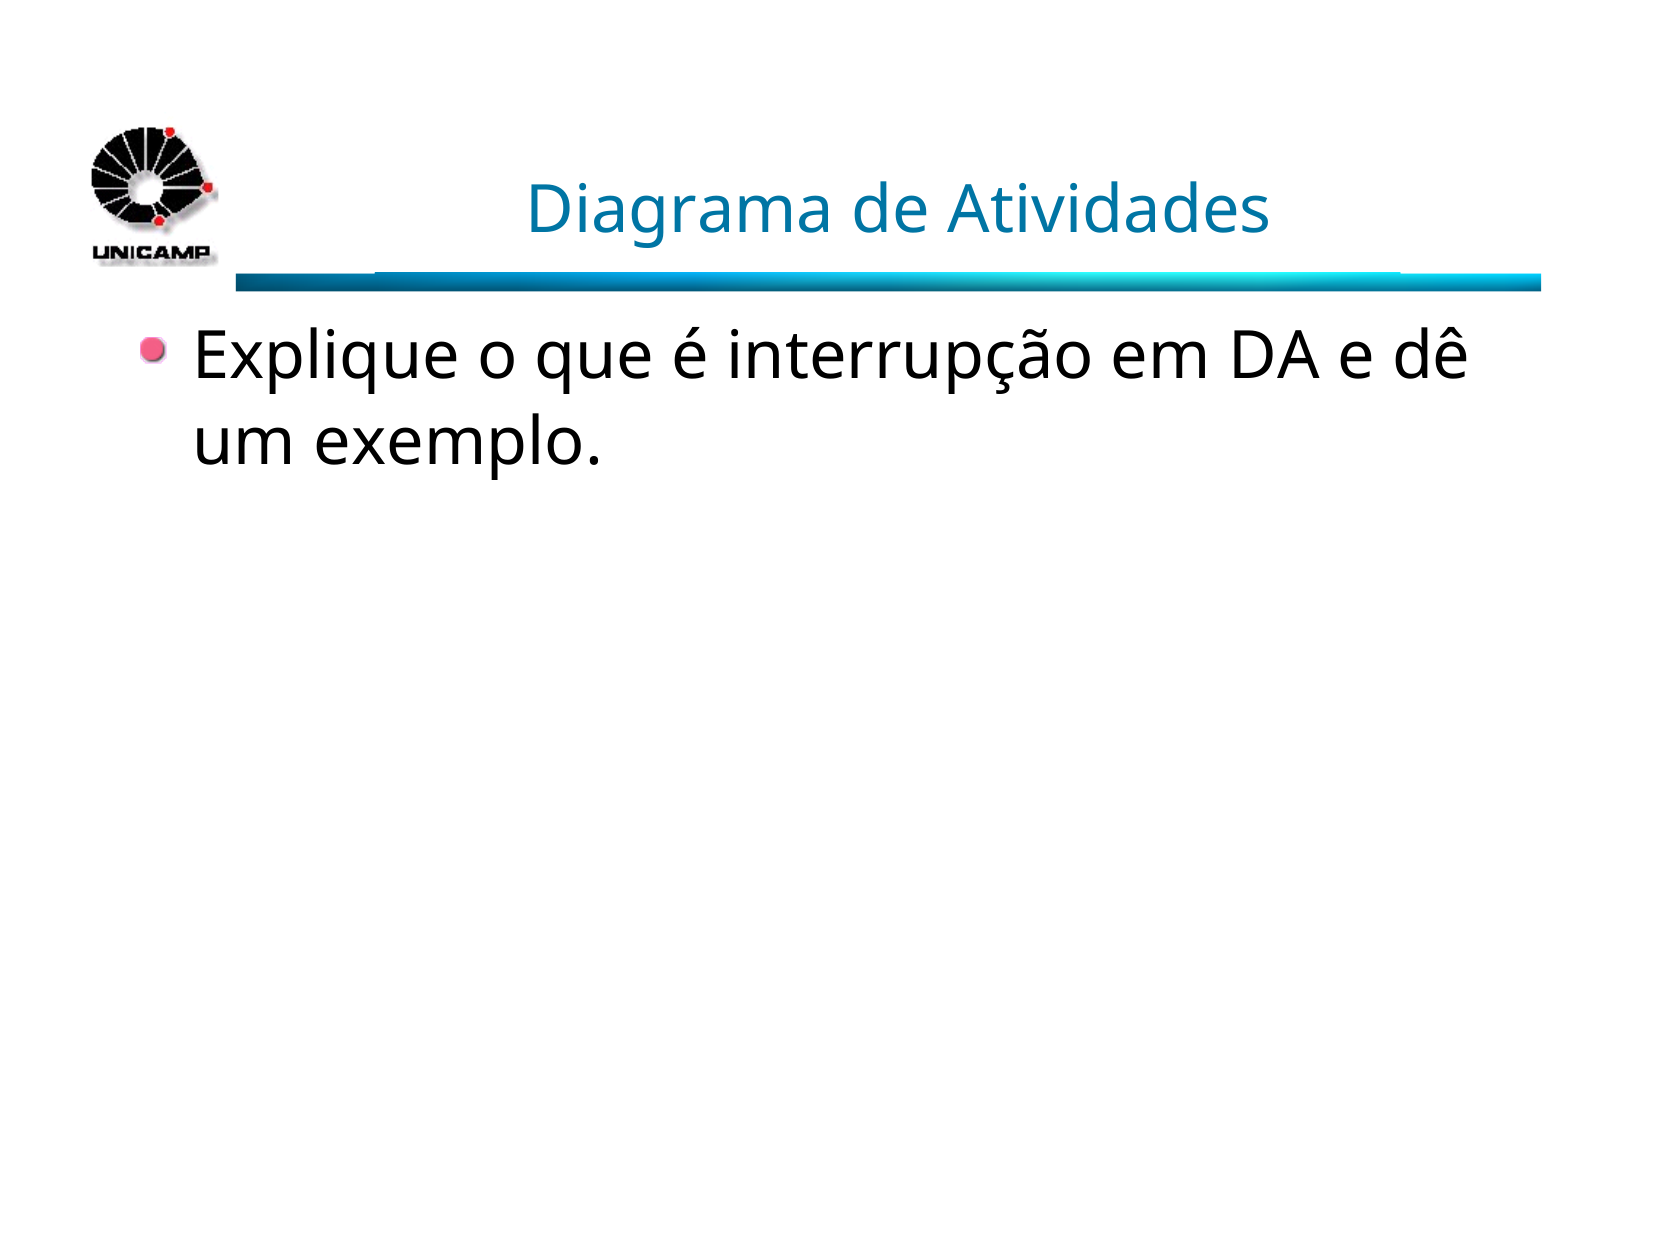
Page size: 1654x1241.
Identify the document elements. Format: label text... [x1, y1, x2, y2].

title Diagrama de Atividades [264, 42, 1534, 250]
picture [125, 272, 1654, 295]
list Explique o que é interrupção em DA e dê um exemplo. [121, 309, 1534, 1182]
